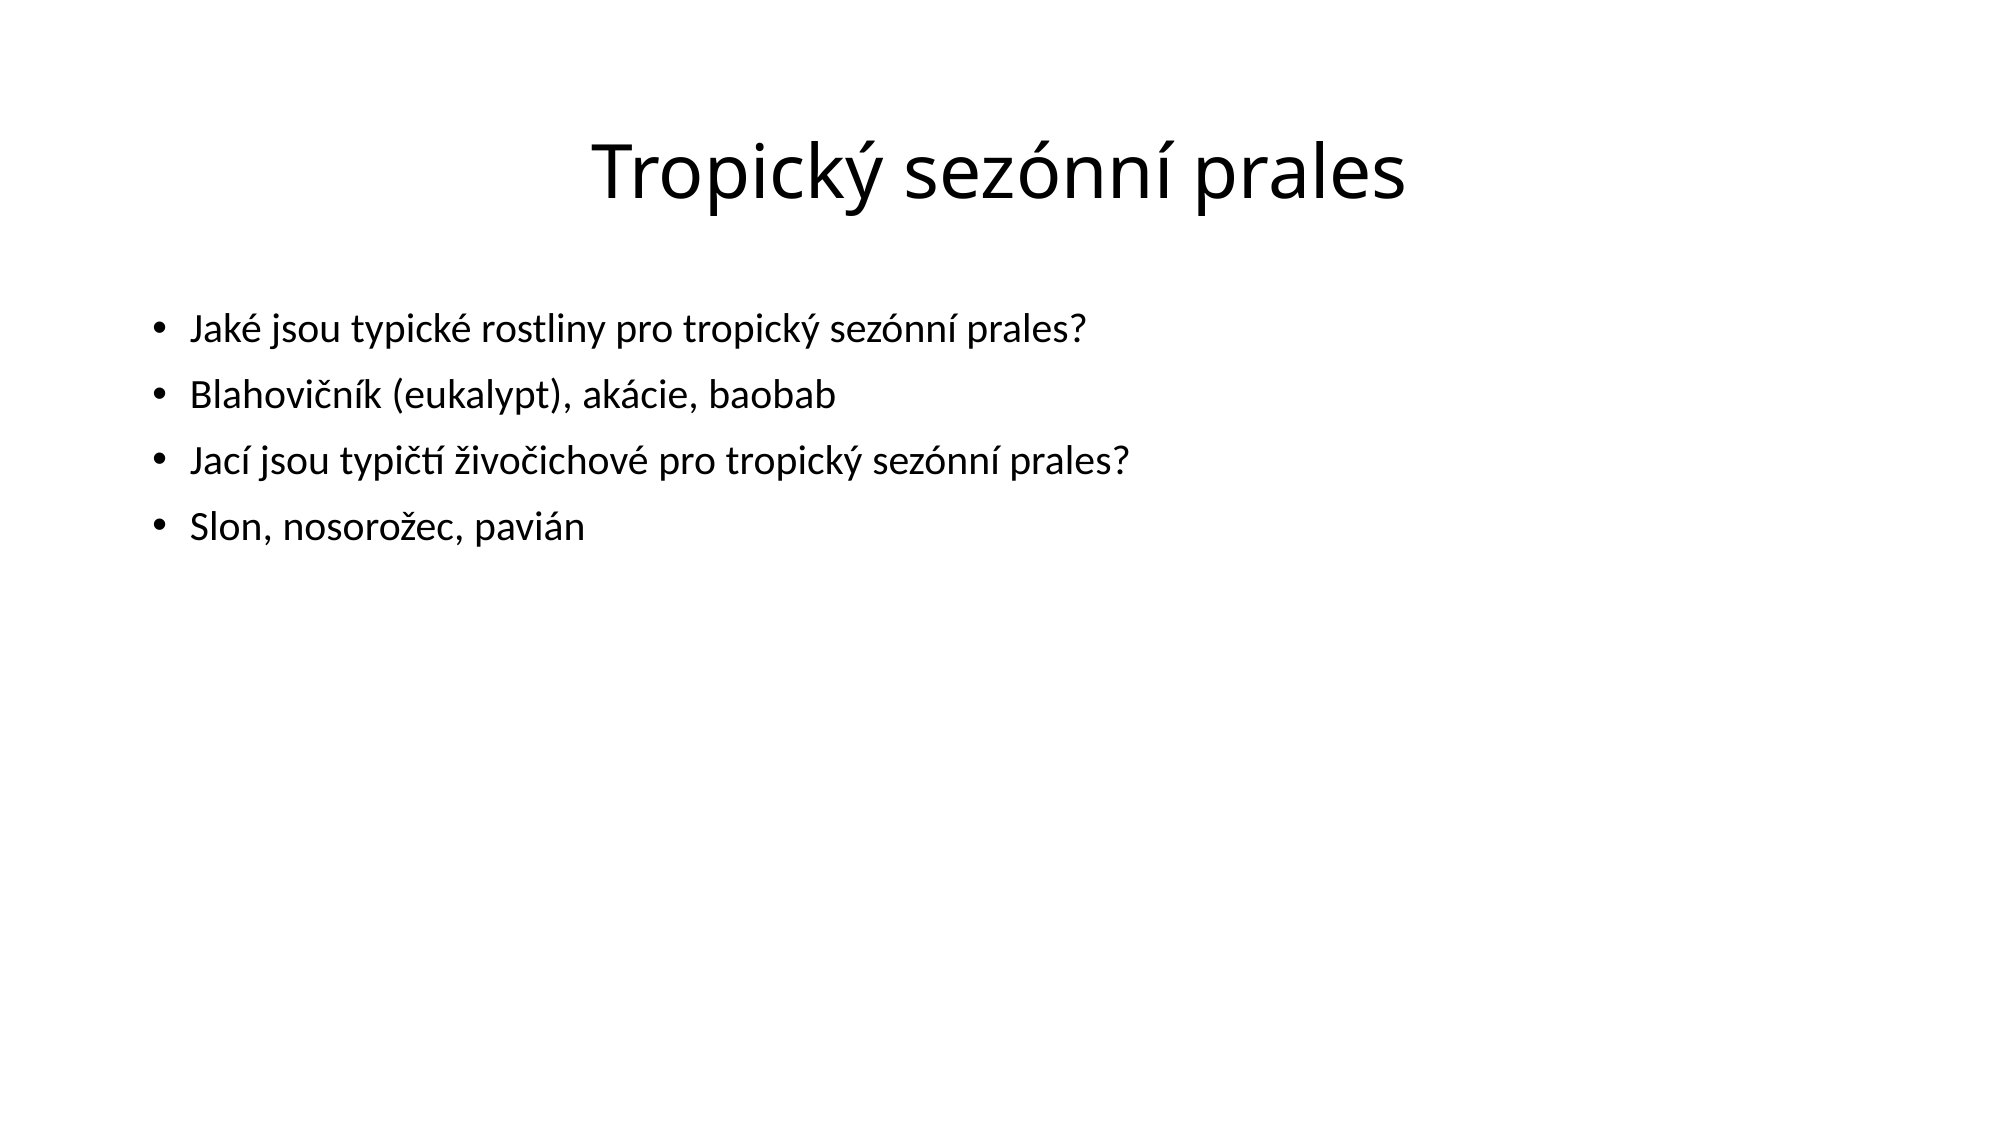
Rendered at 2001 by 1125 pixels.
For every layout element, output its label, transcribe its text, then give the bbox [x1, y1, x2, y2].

list Jaké jsou typické rostliny pro tropický sezónní prales? Blahovičník (eukalypt), akácie, baobab Jací jsou typičtí živočichové pro tropický sezónní prales? Slon, nosorožec, pavián [137, 299, 1863, 1014]
title Tropický sezónní prales [137, 59, 1863, 278]
